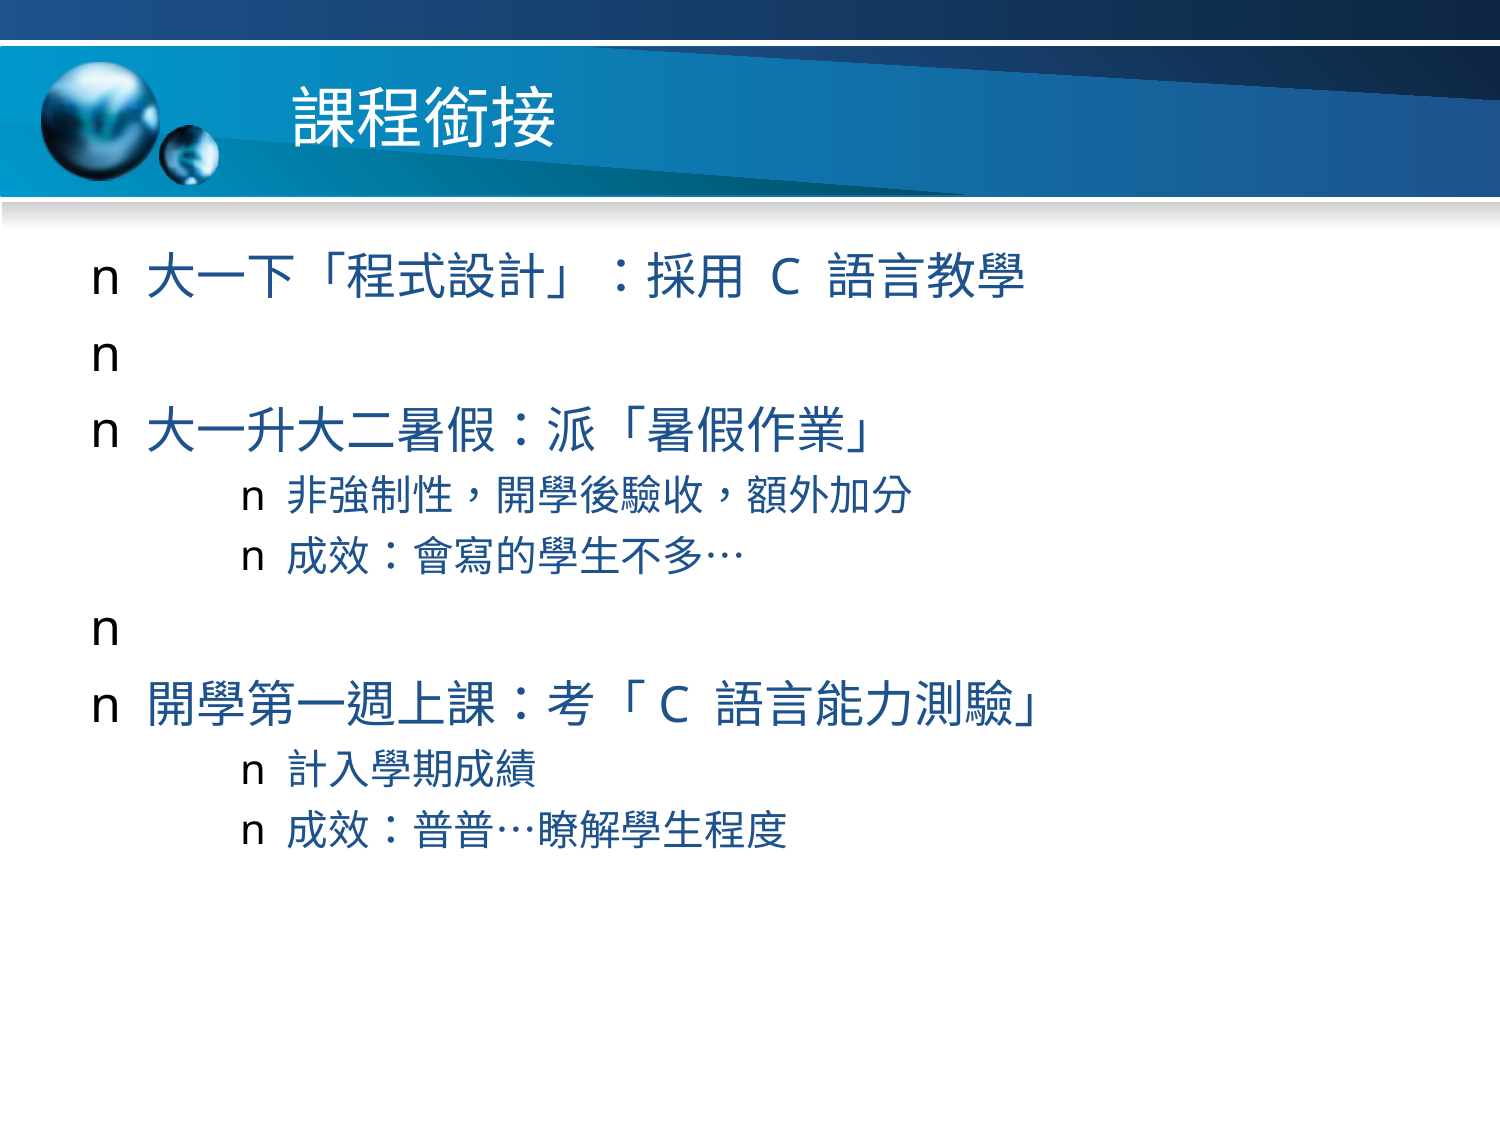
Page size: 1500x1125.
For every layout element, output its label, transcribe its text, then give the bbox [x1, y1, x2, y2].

title 課程銜接 [275, 45, 1363, 188]
list 大一下「程式設計」：採用 C 語言教學 大一升大二暑假：派「暑假作業」 非強制性，開學後驗收，額外加分 成效：會寫的學生不多… 開學第一週上課：考「C 語言能力測驗」 計入學期成績 成效：普普…瞭解學生程度 [75, 237, 1426, 1050]
